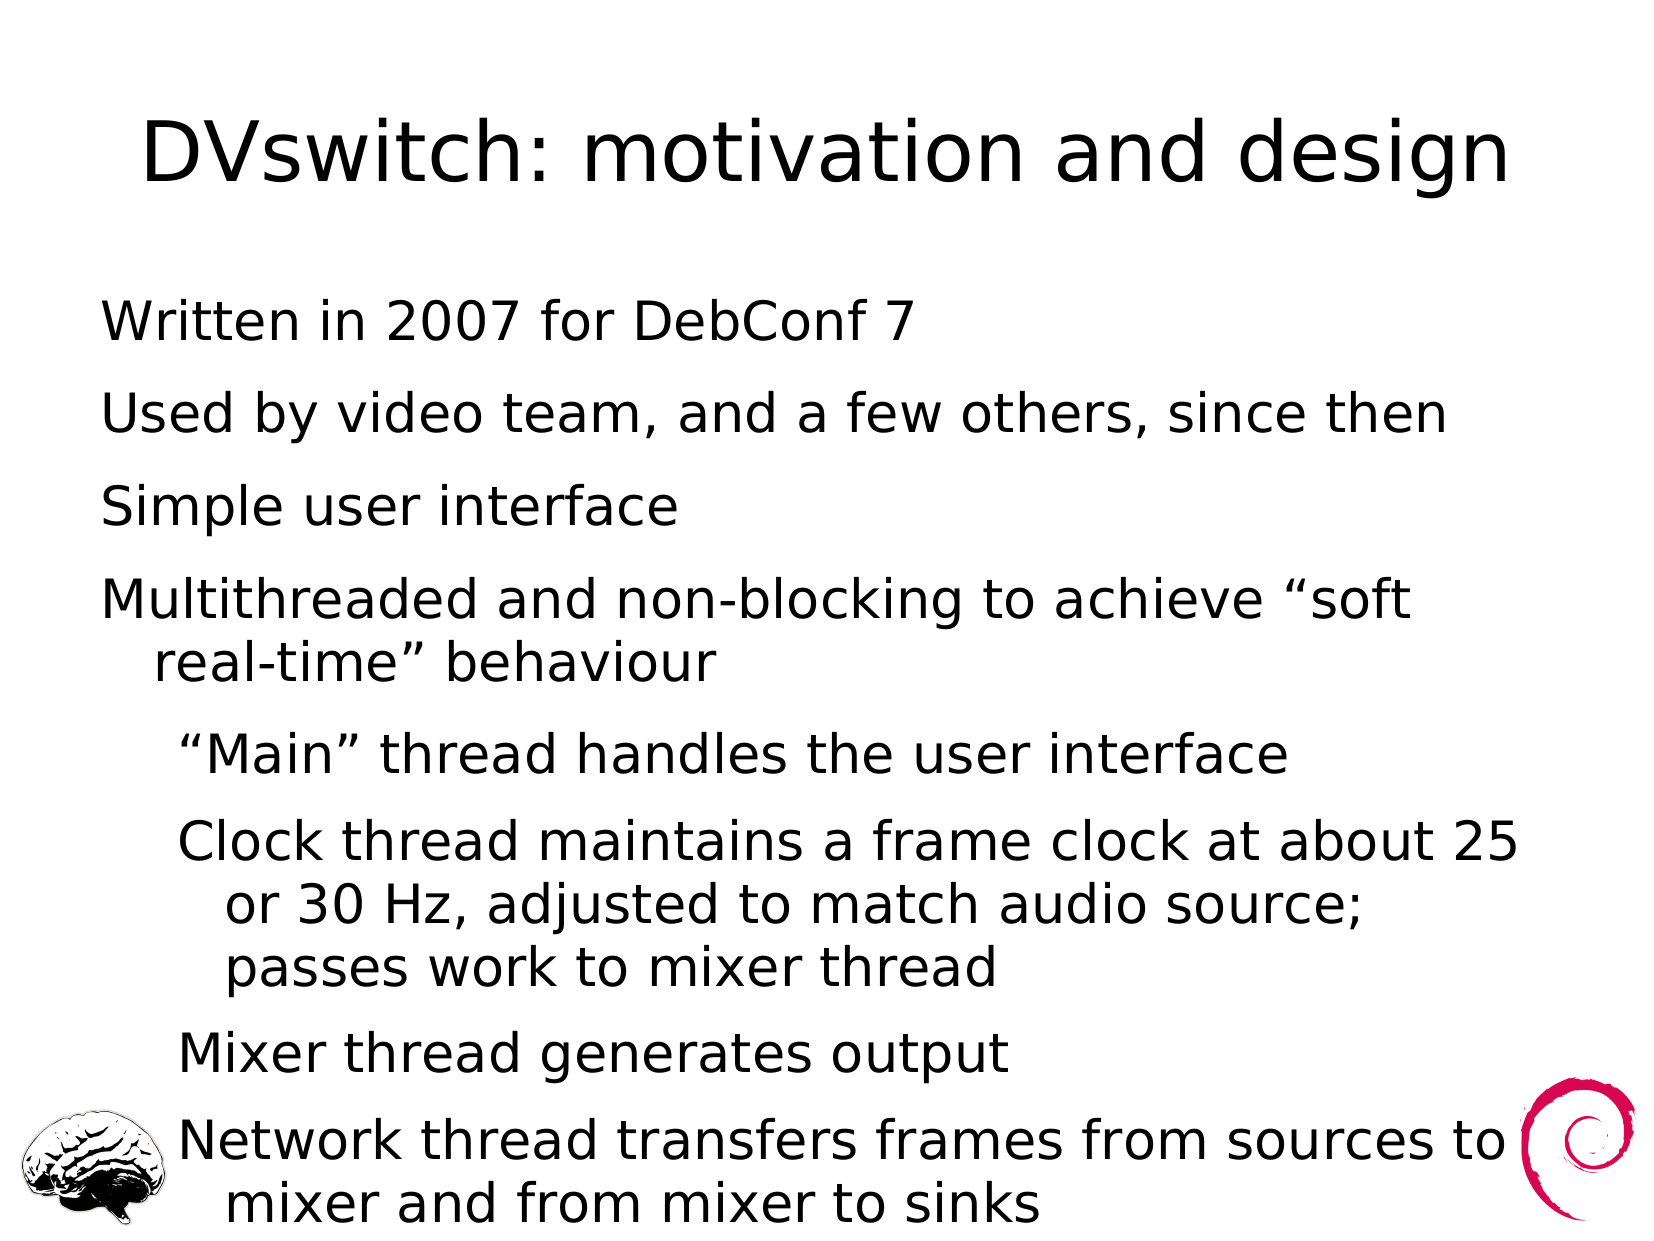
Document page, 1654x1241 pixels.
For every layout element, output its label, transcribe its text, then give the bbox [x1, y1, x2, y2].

picture [19, 1108, 168, 1241]
picture [1519, 1075, 1638, 1222]
title DVswitch: motivation and design [82, 49, 1571, 257]
list Written in 2007 for DebConf 7 Used by video team, and a few others, since then Simple user interface Multithreaded and non-blocking to achieve “soft real-time” behaviour “Main” thread handles the user interface Clock thread maintains a frame clock at about 25 or 30 Hz, adjusted to match audio source; passes work to mixer thread Mixer thread generates output Network thread transfers frames from sources to mixer and from mixer to sinks [82, 290, 1536, 1236]
